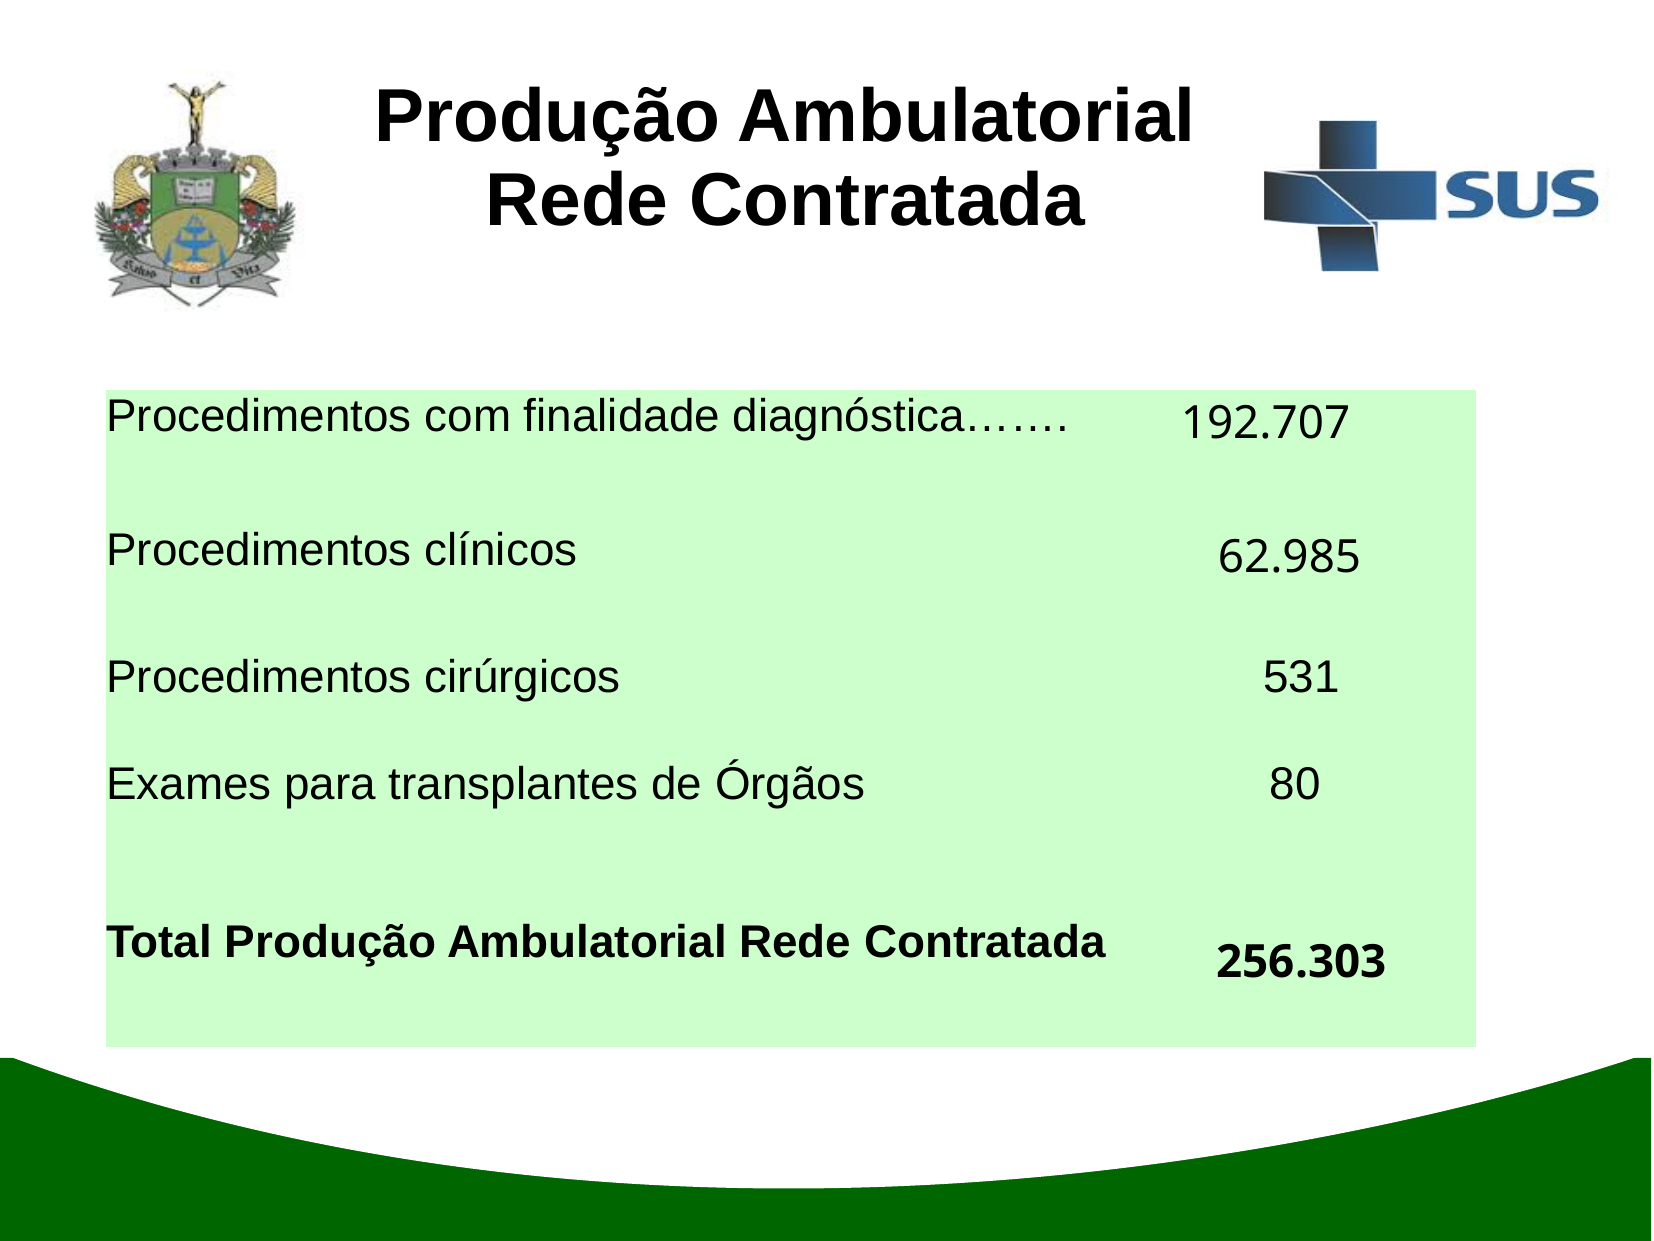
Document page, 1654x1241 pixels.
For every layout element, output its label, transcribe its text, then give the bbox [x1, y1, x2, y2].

table_cell 80 [1127, 758, 1476, 865]
picture [1264, 120, 1610, 272]
text_box Produção Ambulatorial Rede Contratada [307, 66, 1264, 308]
picture [81, 70, 308, 328]
table_header Procedimentos com finalidade diagnóstica……. [106, 390, 1127, 524]
table_cell Procedimentos cirúrgicos [106, 651, 1127, 758]
table_cell 531 [1127, 651, 1476, 758]
table_cell Exames para transplantes de Órgãos [106, 758, 1127, 865]
table_cell Procedimentos clínicos [106, 524, 1127, 651]
table_cell Total Produção Ambulatorial Rede Contratada [106, 865, 1127, 1047]
table_cell 256.303 [1127, 865, 1476, 1047]
table_header 192.707 [1127, 390, 1476, 524]
table_cell 62.985 [1127, 524, 1476, 651]
text_box [0, 1052, 1652, 1241]
